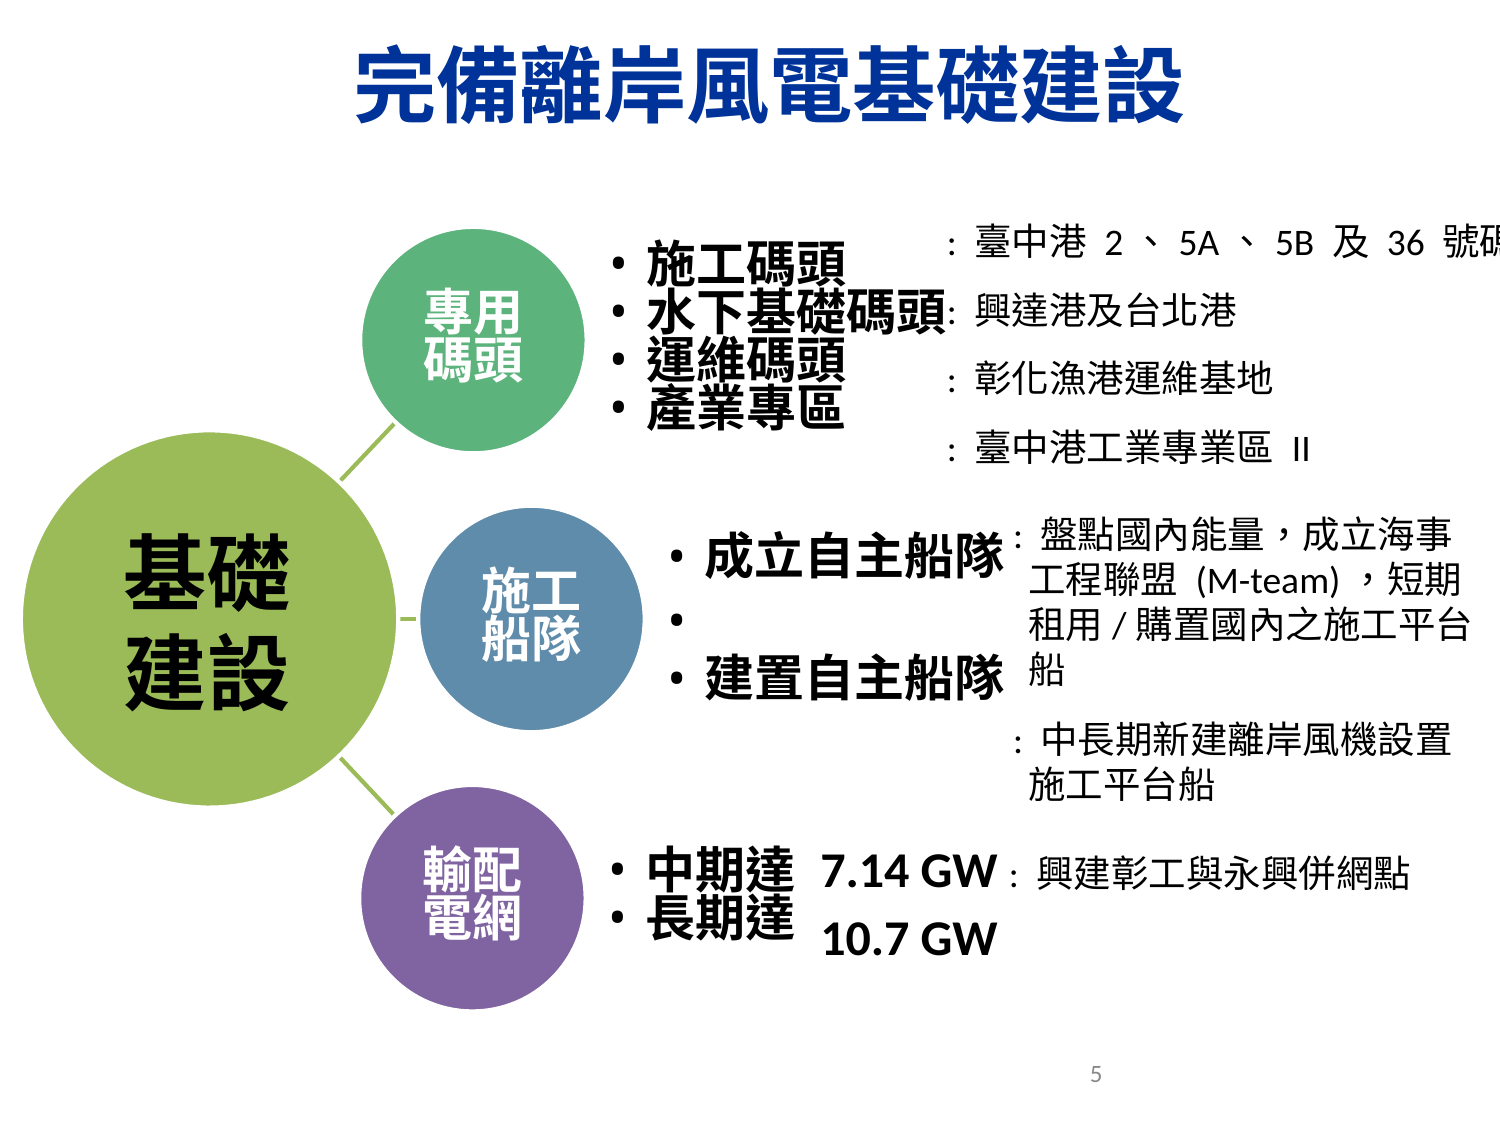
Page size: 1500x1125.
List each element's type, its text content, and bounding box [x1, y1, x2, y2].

text_box : 盤點國內能量，成立海事工程聯盟 (M-team)，短期租用/購置國內之施工平台船 : 中長期新建離岸風機設置施工平台船 [998, 503, 1500, 772]
text_box [20, 430, 399, 808]
text_box 施工碼頭 水下基礎碼頭 運維碼頭 產業專區 [609, 226, 931, 454]
text_box 基礎 建設 [107, 512, 307, 730]
text_box 專用 碼頭 [360, 226, 587, 454]
text_box 施工 船隊 [418, 505, 645, 733]
text_box 完備離岸風電基礎建設 [159, 29, 1381, 150]
text_box 中期達 長期達 [608, 784, 948, 1012]
text_box 成立自主船隊 建置自主船隊 [667, 505, 998, 733]
text_box 輸配 電網 [359, 784, 586, 1012]
text_box 7.14 GW : 興建彰工與永興併網點 10.7 GW [732, 820, 1413, 975]
text_box : 臺中港 2、5A、5B 及 36 號碼頭 : 興達港及台北港 : 彰化漁港運維基地 : 臺中港工業專業區 II [931, 186, 1495, 480]
text_box 5 [1074, 1042, 1426, 1103]
